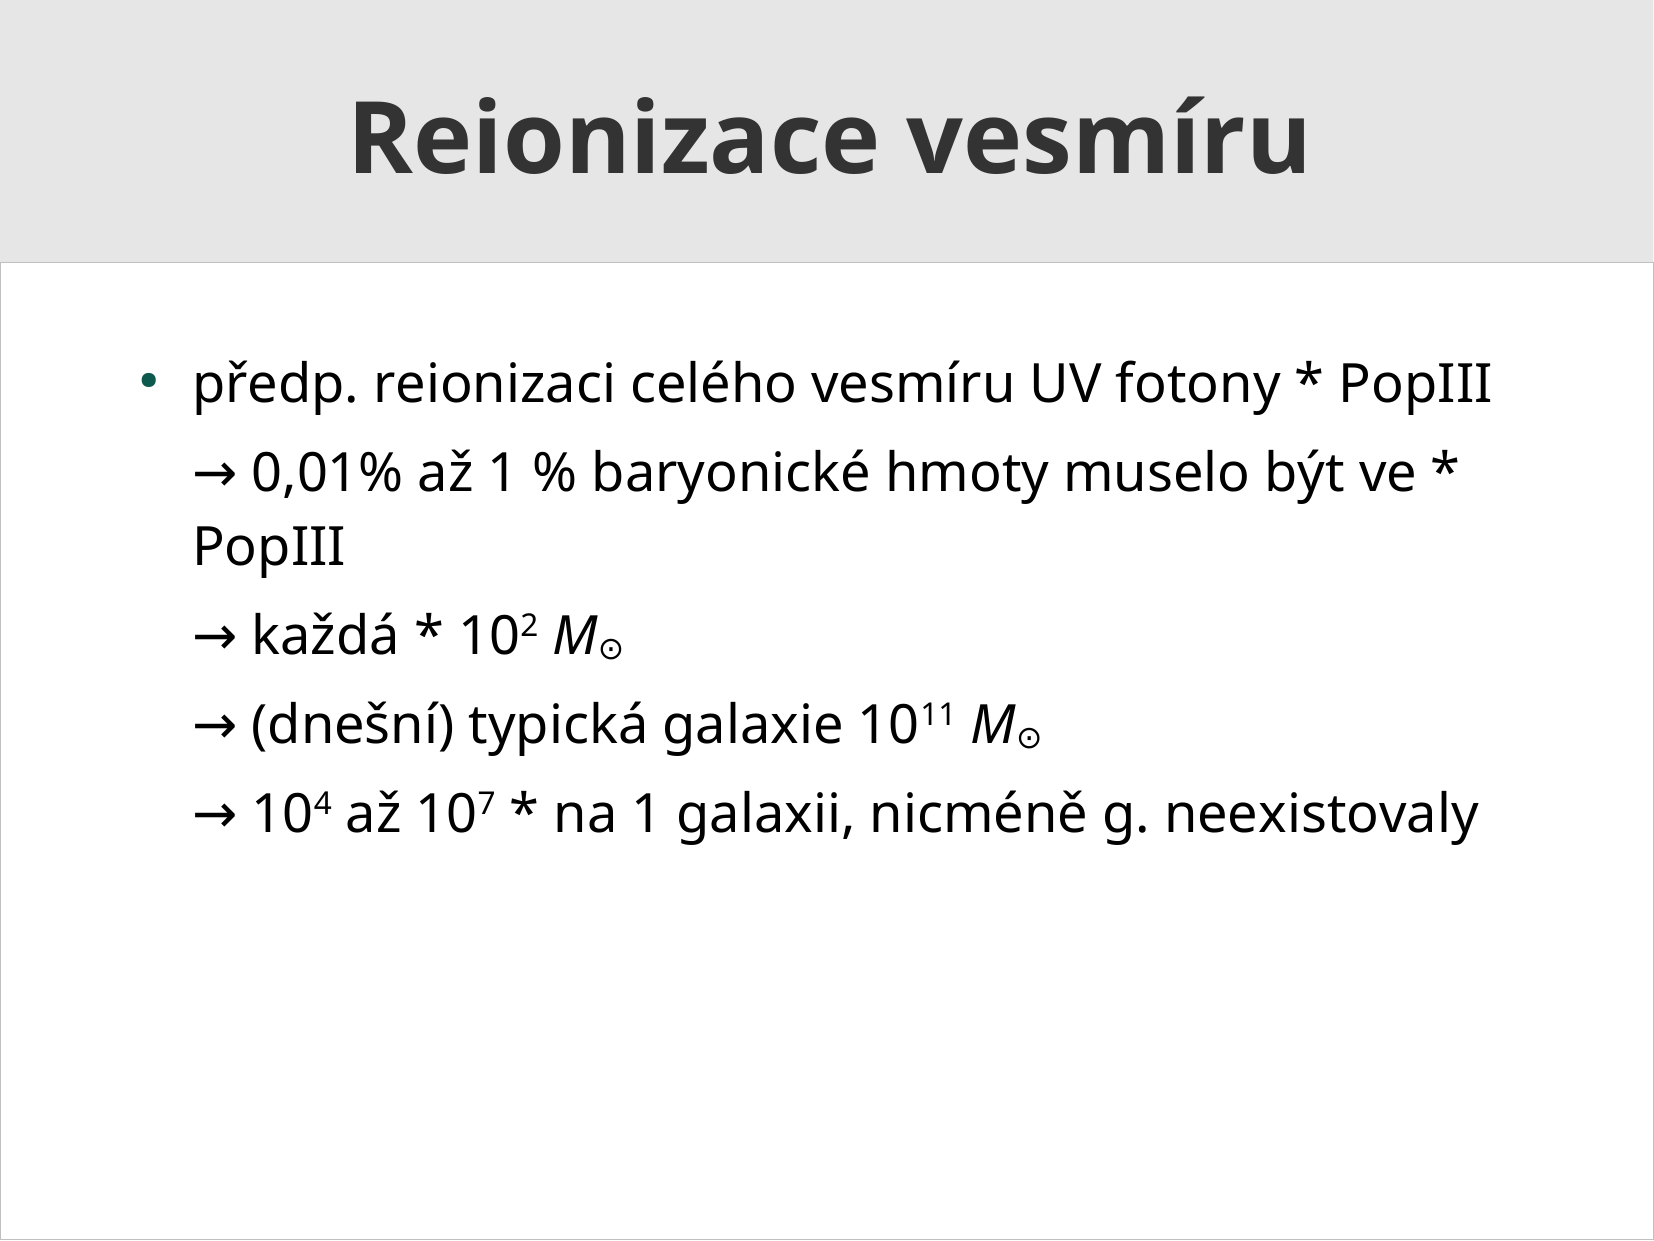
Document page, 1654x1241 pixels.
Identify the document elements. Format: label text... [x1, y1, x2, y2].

title Reionizace vesmíru [124, 31, 1537, 239]
list předp. reionizaci celého vesmíru UV fotony * PopIII → 0,01% až 1 % baryonické hmoty muselo být ve * PopIII → každá * 102 M⊙ → (dnešní) typická galaxie 1011 M⊙ → 104 až 107 * na 1 galaxii, nicméně g. neexistovaly [121, 344, 1534, 1064]
